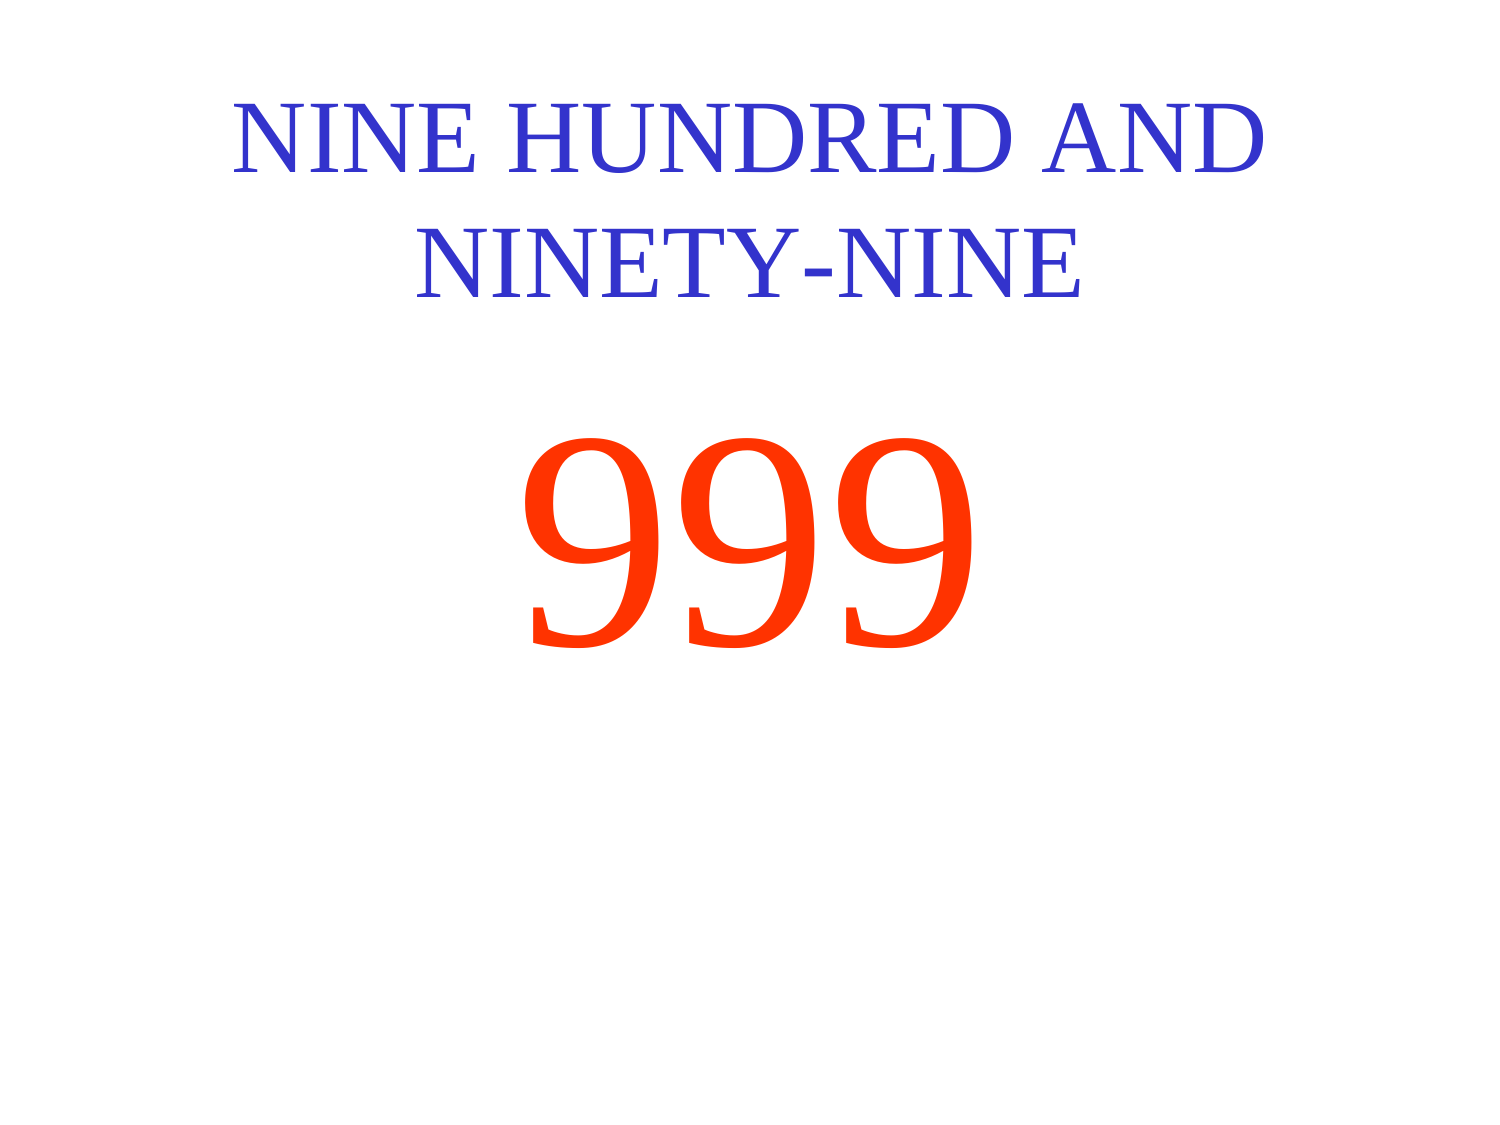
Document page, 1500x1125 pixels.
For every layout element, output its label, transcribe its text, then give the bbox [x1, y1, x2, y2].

title NINE HUNDRED AND NINETY-NINE [112, 60, 1388, 324]
list 999 [112, 324, 1388, 1125]
